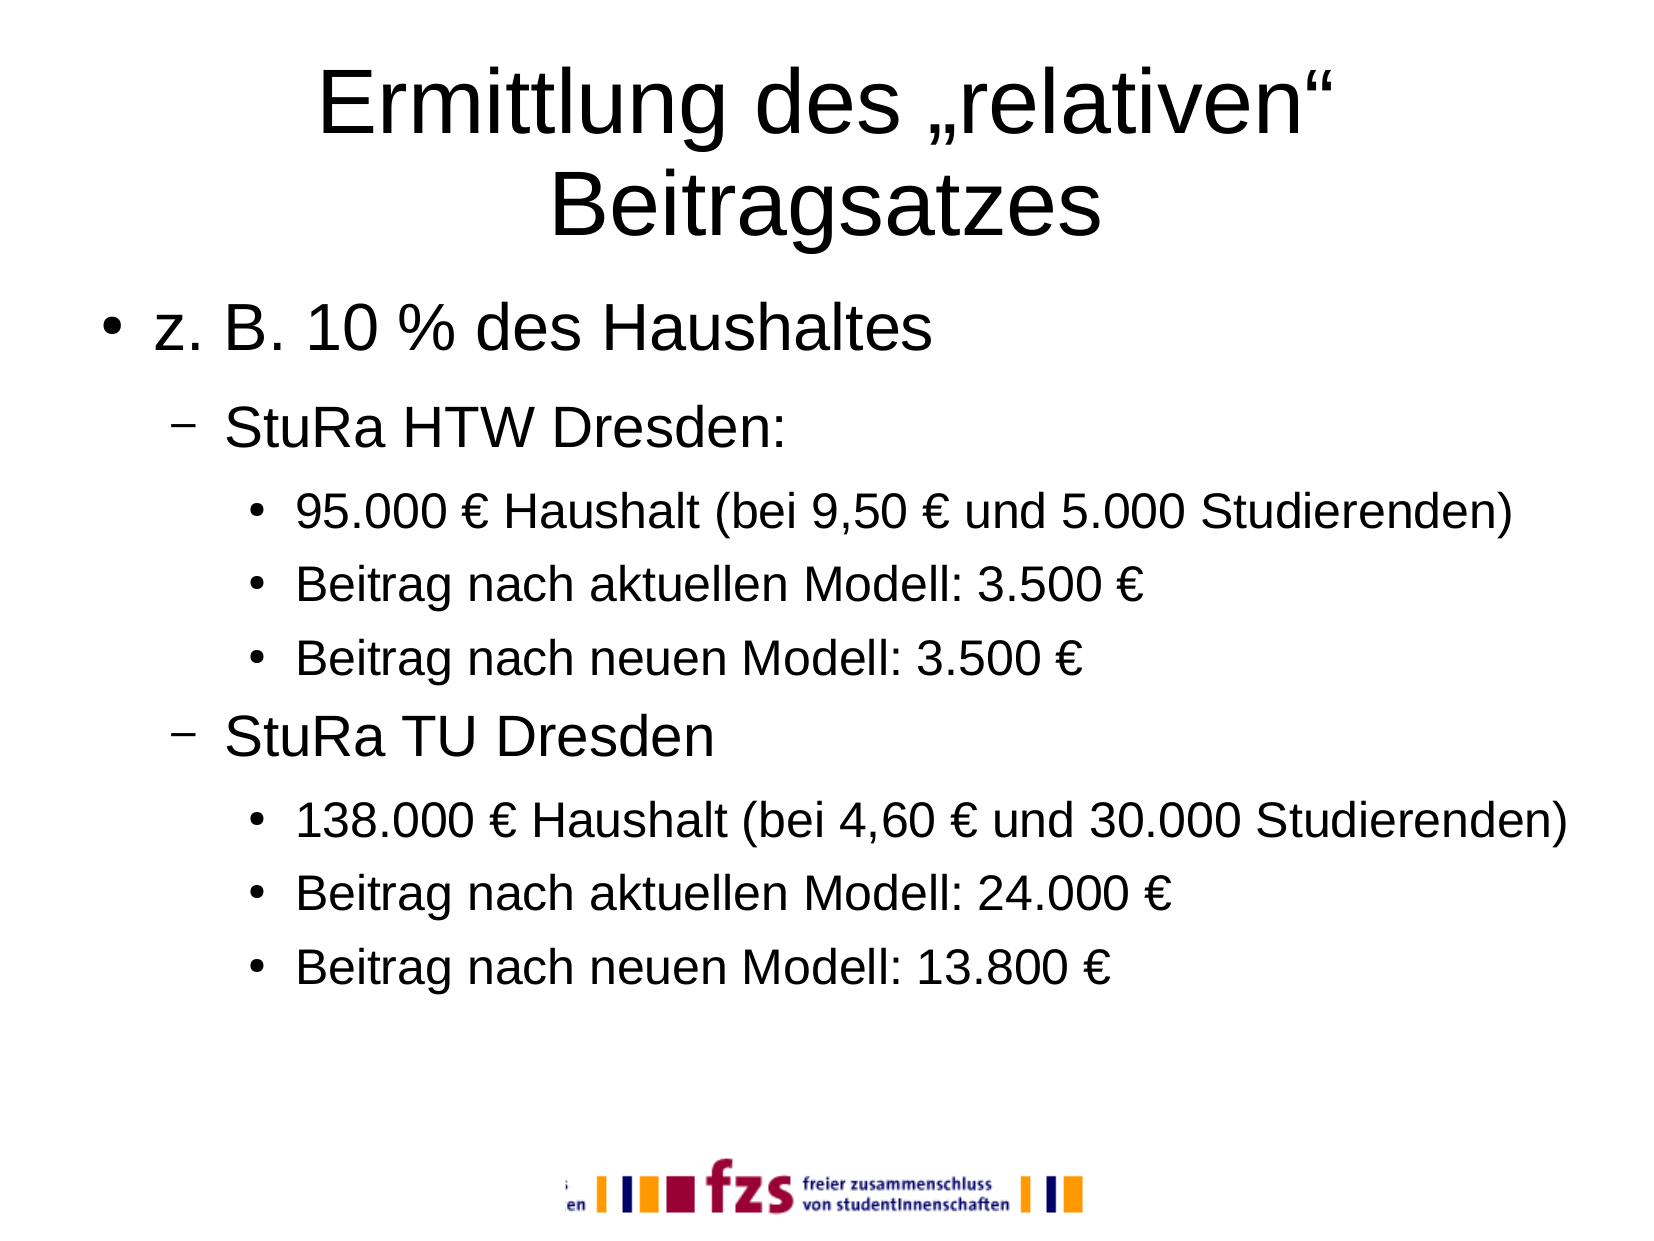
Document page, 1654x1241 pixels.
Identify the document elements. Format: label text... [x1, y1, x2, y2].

picture [565, 1129, 1090, 1216]
list z. B. 10 % des Haushaltes StuRa HTW Dresden: 95.000 € Haushalt (bei 9,50 € und 5.000 Studierenden) Beitrag nach aktuellen Modell: 3.500 € Beitrag nach neuen Modell: 3.500 € StuRa TU Dresden 138.000 € Haushalt (bei 4,60 € und 30.000 Studierenden) Beitrag nach aktuellen Modell: 24.000 € Beitrag nach neuen Modell: 13.800 € [82, 290, 1571, 1010]
title Ermittlung des „relativen“ Beitragsatzes [82, 49, 1571, 257]
